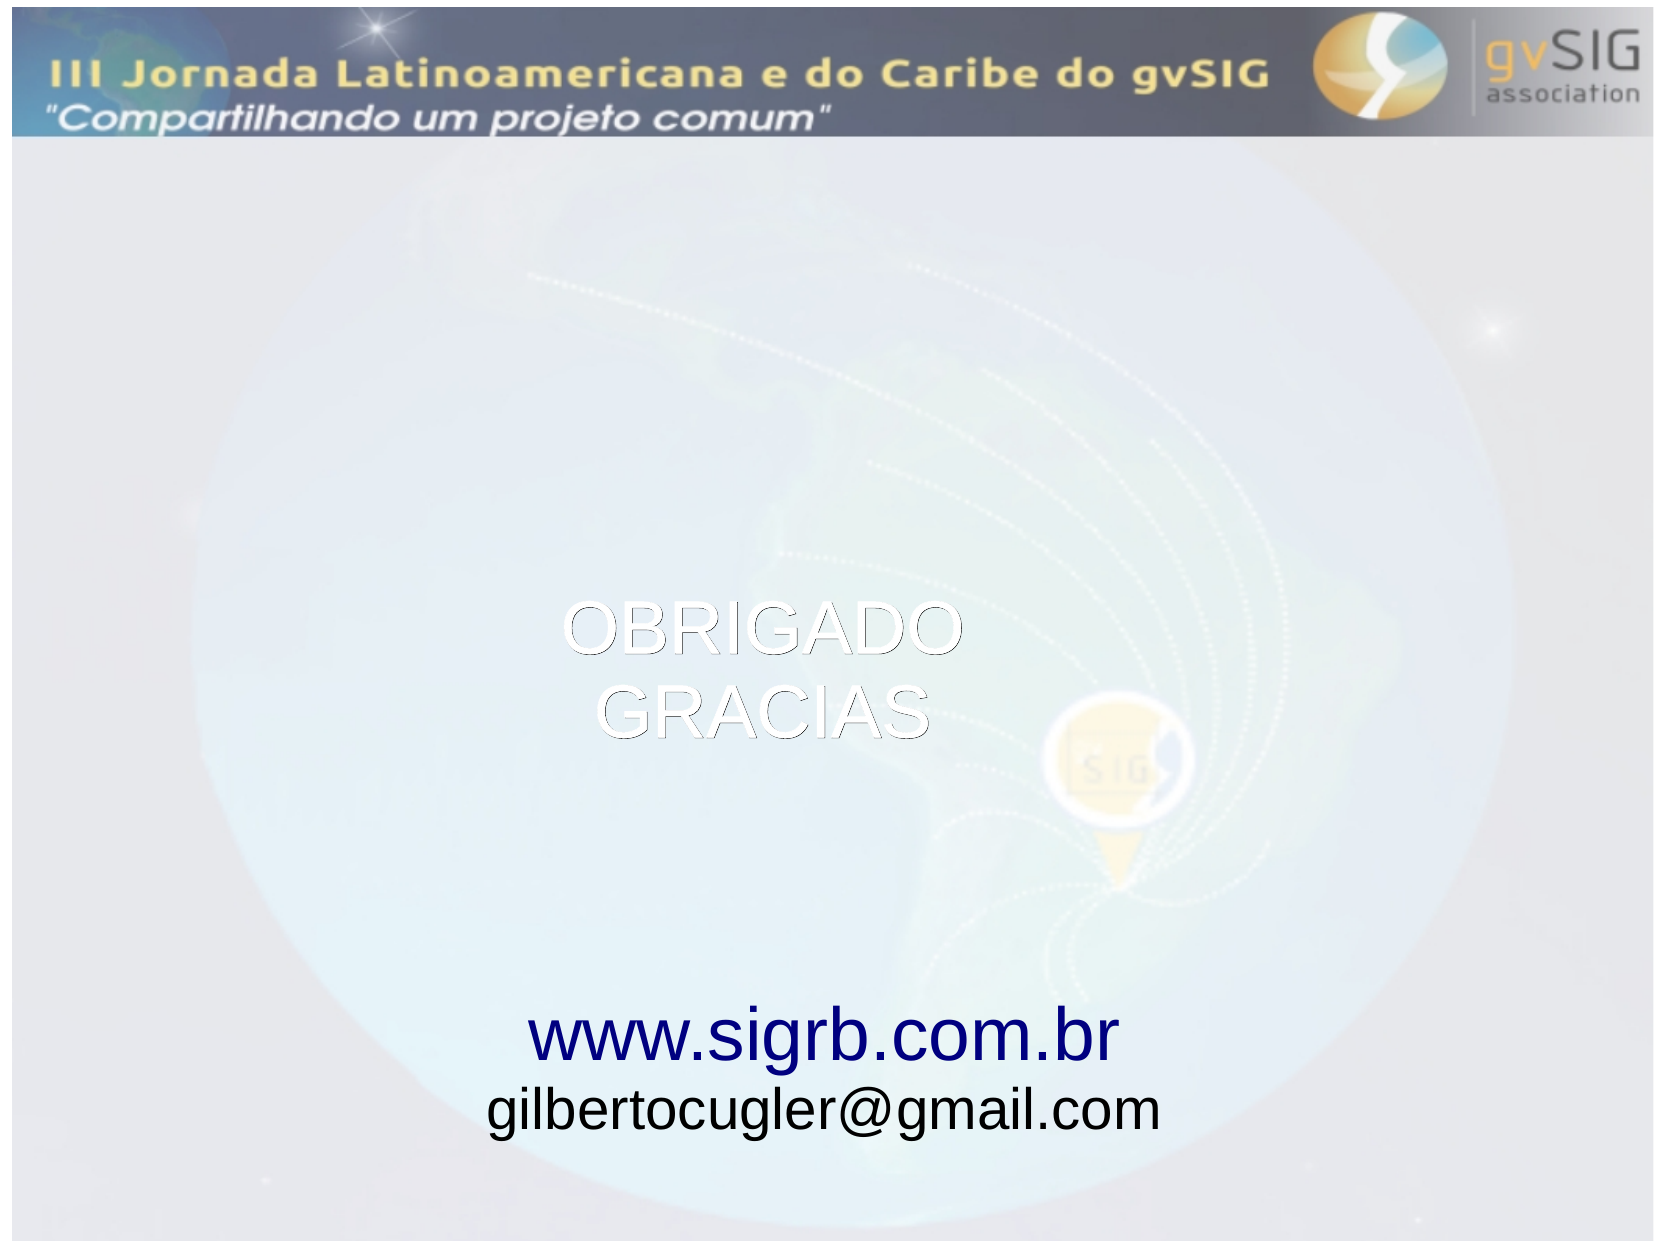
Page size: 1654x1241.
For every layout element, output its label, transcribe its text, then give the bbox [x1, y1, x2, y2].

table_header www.sigrb.com.br gilbertocugler@gmail.com [130, 985, 1519, 1149]
table_header OBRIGADO GRACIAS [68, 578, 1457, 797]
picture [12, 7, 1654, 1241]
